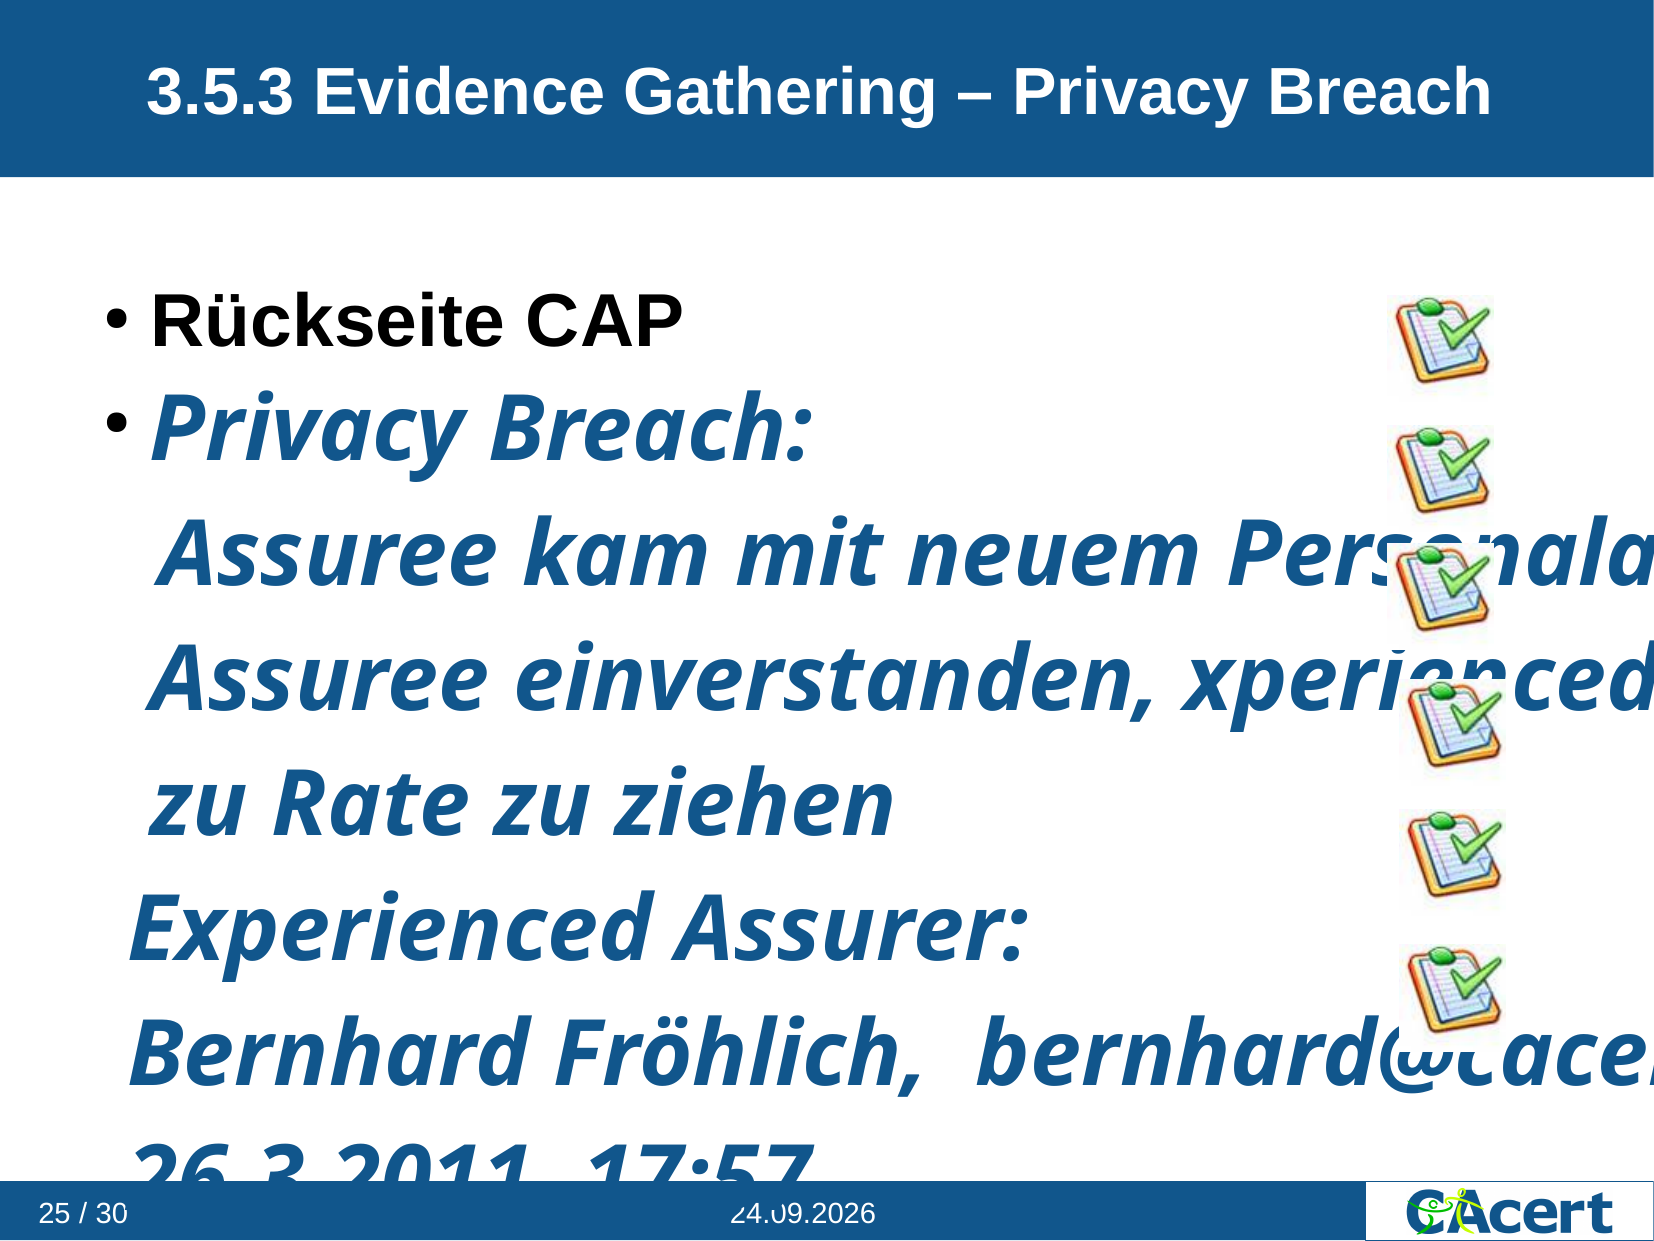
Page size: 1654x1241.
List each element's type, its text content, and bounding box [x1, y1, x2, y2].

picture [1387, 295, 1494, 402]
picture [1399, 944, 1506, 1052]
picture [1399, 679, 1506, 786]
title 3.5.3 Evidence Gathering – Privacy Breach [76, 17, 1565, 166]
picture [1387, 425, 1494, 532]
picture [1406, 1187, 1613, 1235]
text_box Rückseite CAP Privacy Breach: Assuree kam mit neuem Personalausweis. Assuree einverstanden, xperienced Assurer zu Rate zu ziehen Experienced Assurer: Bernhard Fröhlich, bernhard@cacert.org 26.3.2011, 17:57 [88, 270, 1300, 1090]
picture [1399, 809, 1506, 916]
picture [1387, 543, 1494, 650]
